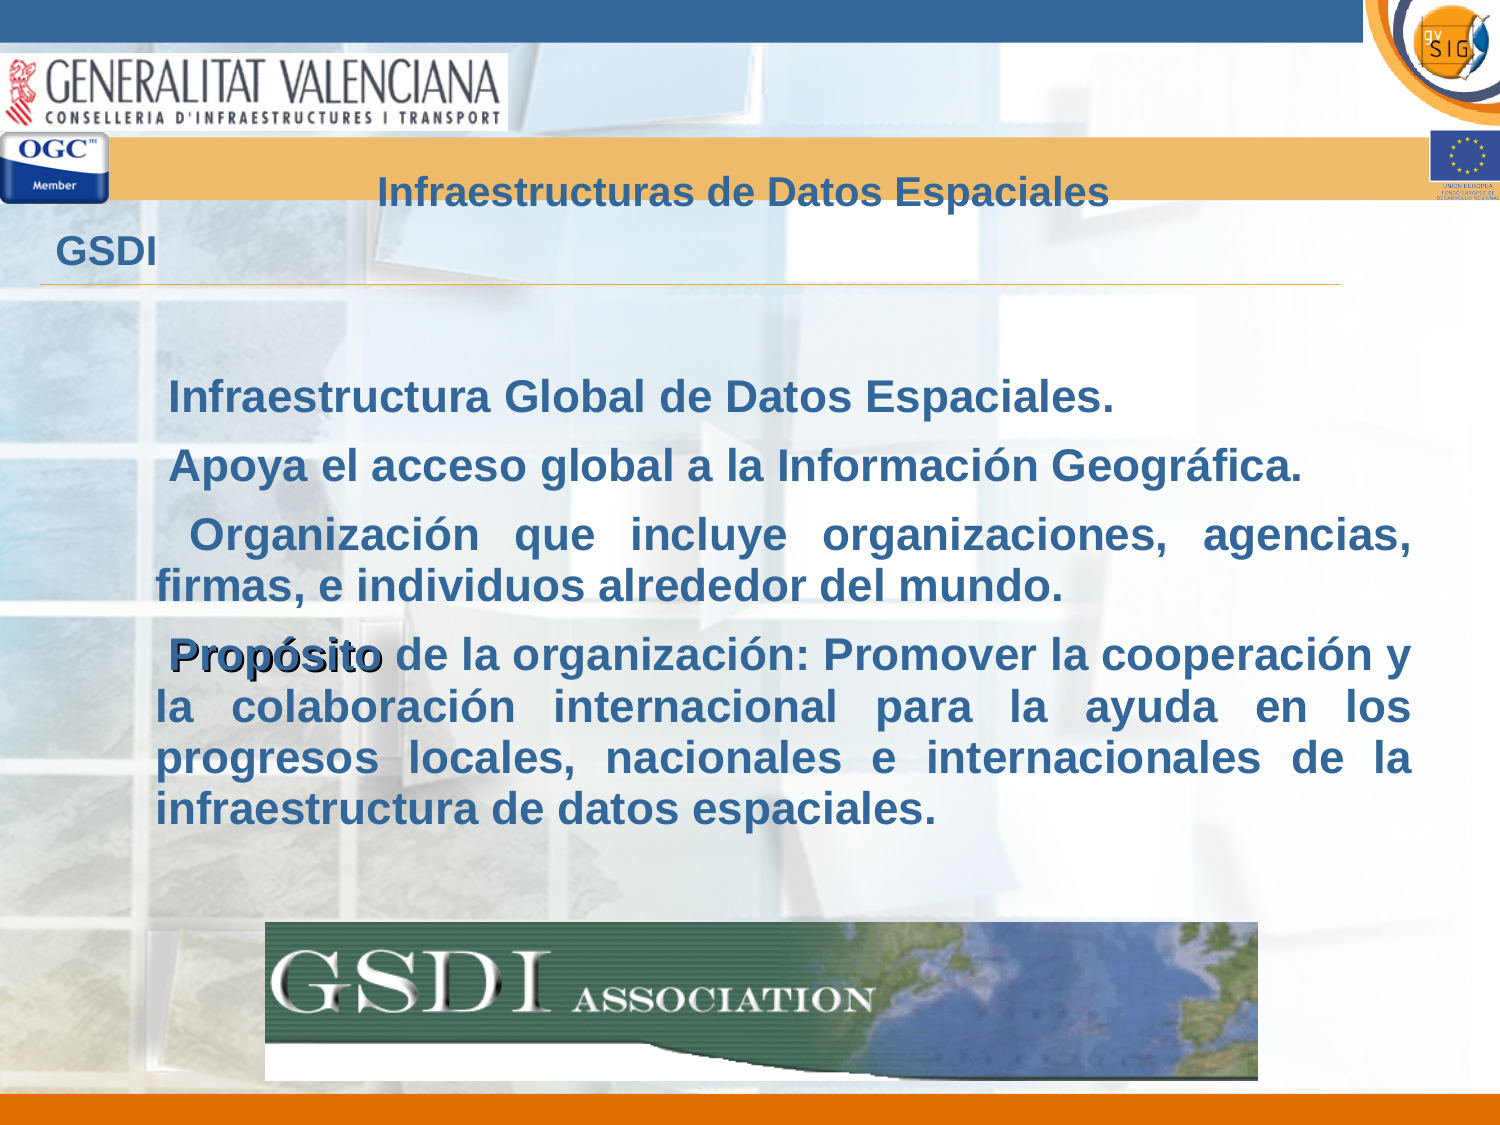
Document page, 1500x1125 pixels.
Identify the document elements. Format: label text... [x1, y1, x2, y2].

text_box Infraestructura Global de Datos Espaciales. Apoya el acceso global a la Información Geográfica. Organización que incluye organizaciones, agencias, firmas, e individuos alrededor del mundo. Propósito de la organización: Promover la cooperación y la colaboración internacional para la ayuda en los progresos locales, nacionales e internacionales de la infraestructura de datos espaciales. [80, 371, 1414, 978]
picture [0, 53, 508, 131]
picture [1429, 129, 1500, 200]
text_box Infraestructuras de Datos Espaciales [0, 137, 1488, 203]
picture [265, 922, 1258, 1081]
text_box GSDI [40, 222, 1196, 286]
picture [0, 132, 109, 137]
picture [1363, 0, 1500, 127]
